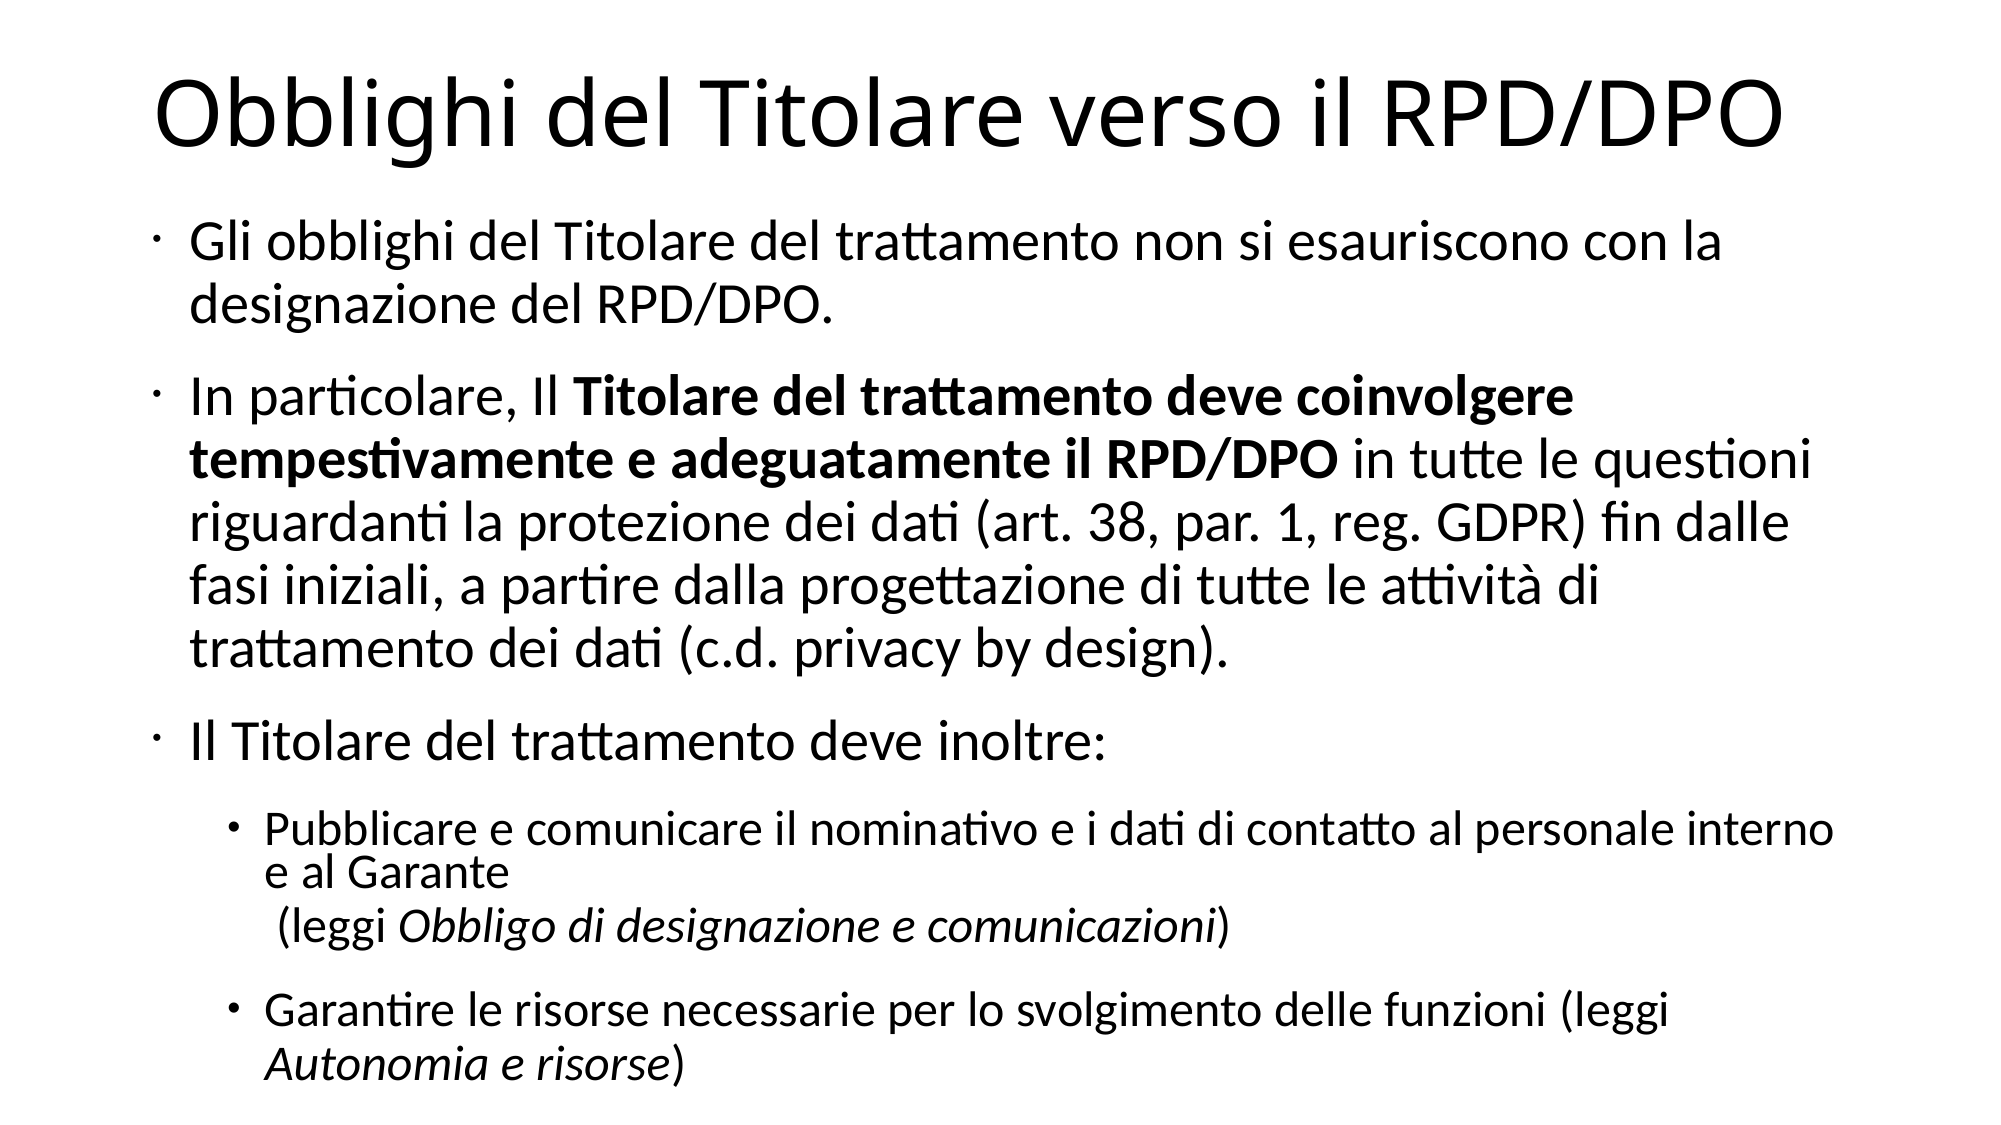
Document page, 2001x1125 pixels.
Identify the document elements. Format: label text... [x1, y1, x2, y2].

title Obblighi del Titolare verso il RPD/DPO [137, 59, 1863, 202]
list Gli obblighi del Titolare del trattamento non si esauriscono con la designazione del RPD/DPO. In particolare, Il Titolare del trattamento deve coinvolgere tempestivamente e adeguatamente il RPD/DPO in tutte le questioni riguardanti la protezione dei dati (art. 38, par. 1, reg. GDPR) fin dalle fasi iniziali, a partire dalla progettazione di tutte le attività di trattamento dei dati (c.d. privacy by design). Il Titolare del trattamento deve inoltre: Pubblicare e comunicare il nominativo e i dati di contatto al personale interno e al Garante (leggi Obbligo di designazione e comunicazioni) Garantire le risorse necessarie per lo svolgimento delle funzioni (leggi Autonomia e risorse) [137, 202, 1863, 1014]
